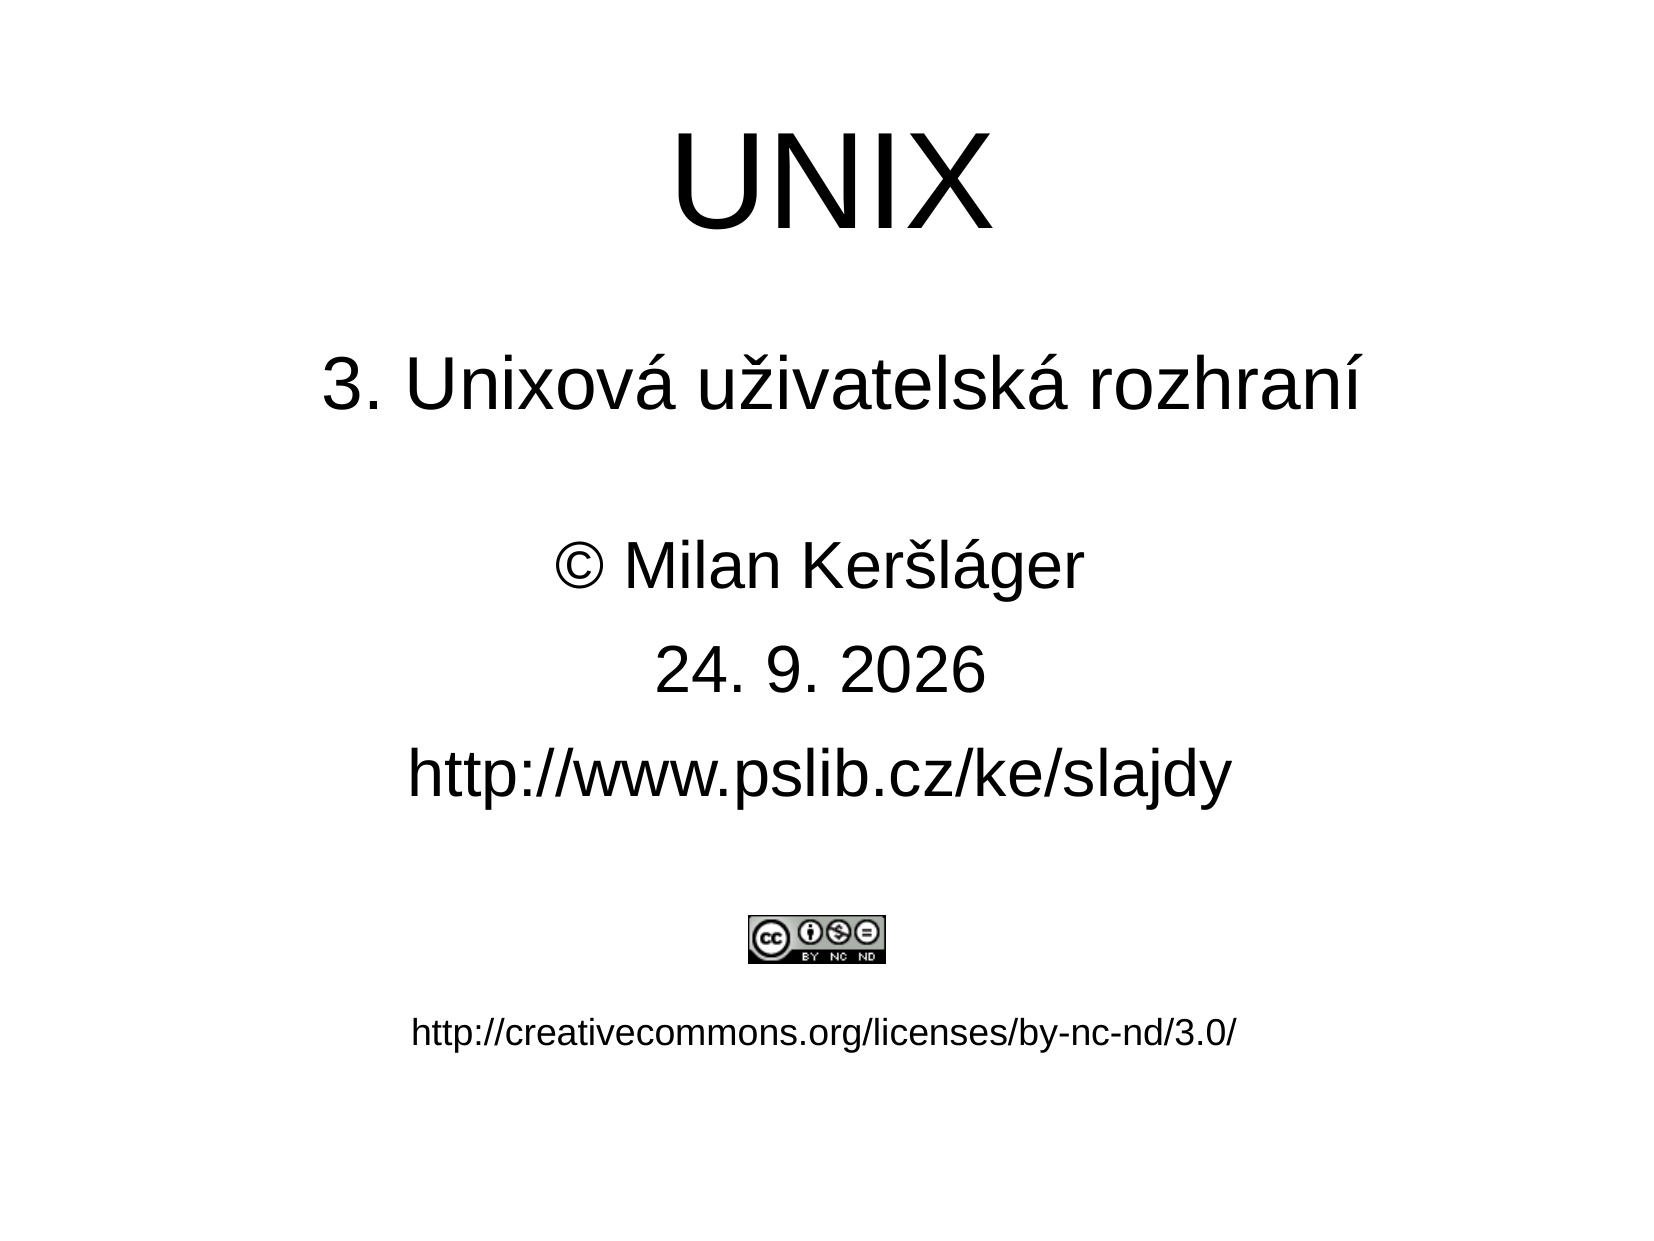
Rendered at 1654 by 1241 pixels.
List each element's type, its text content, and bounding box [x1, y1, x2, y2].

picture [748, 915, 886, 964]
text_box http://creativecommons.org/licenses/by-nc-nd/3.0/ [337, 1003, 1312, 1061]
title UNIX 3. Unixová uživatelská rozhraní [88, 50, 1577, 479]
list © Milan Keršláger 1.6.2010 http://www.pslib.cz/ke/slajdy [76, 527, 1565, 916]
